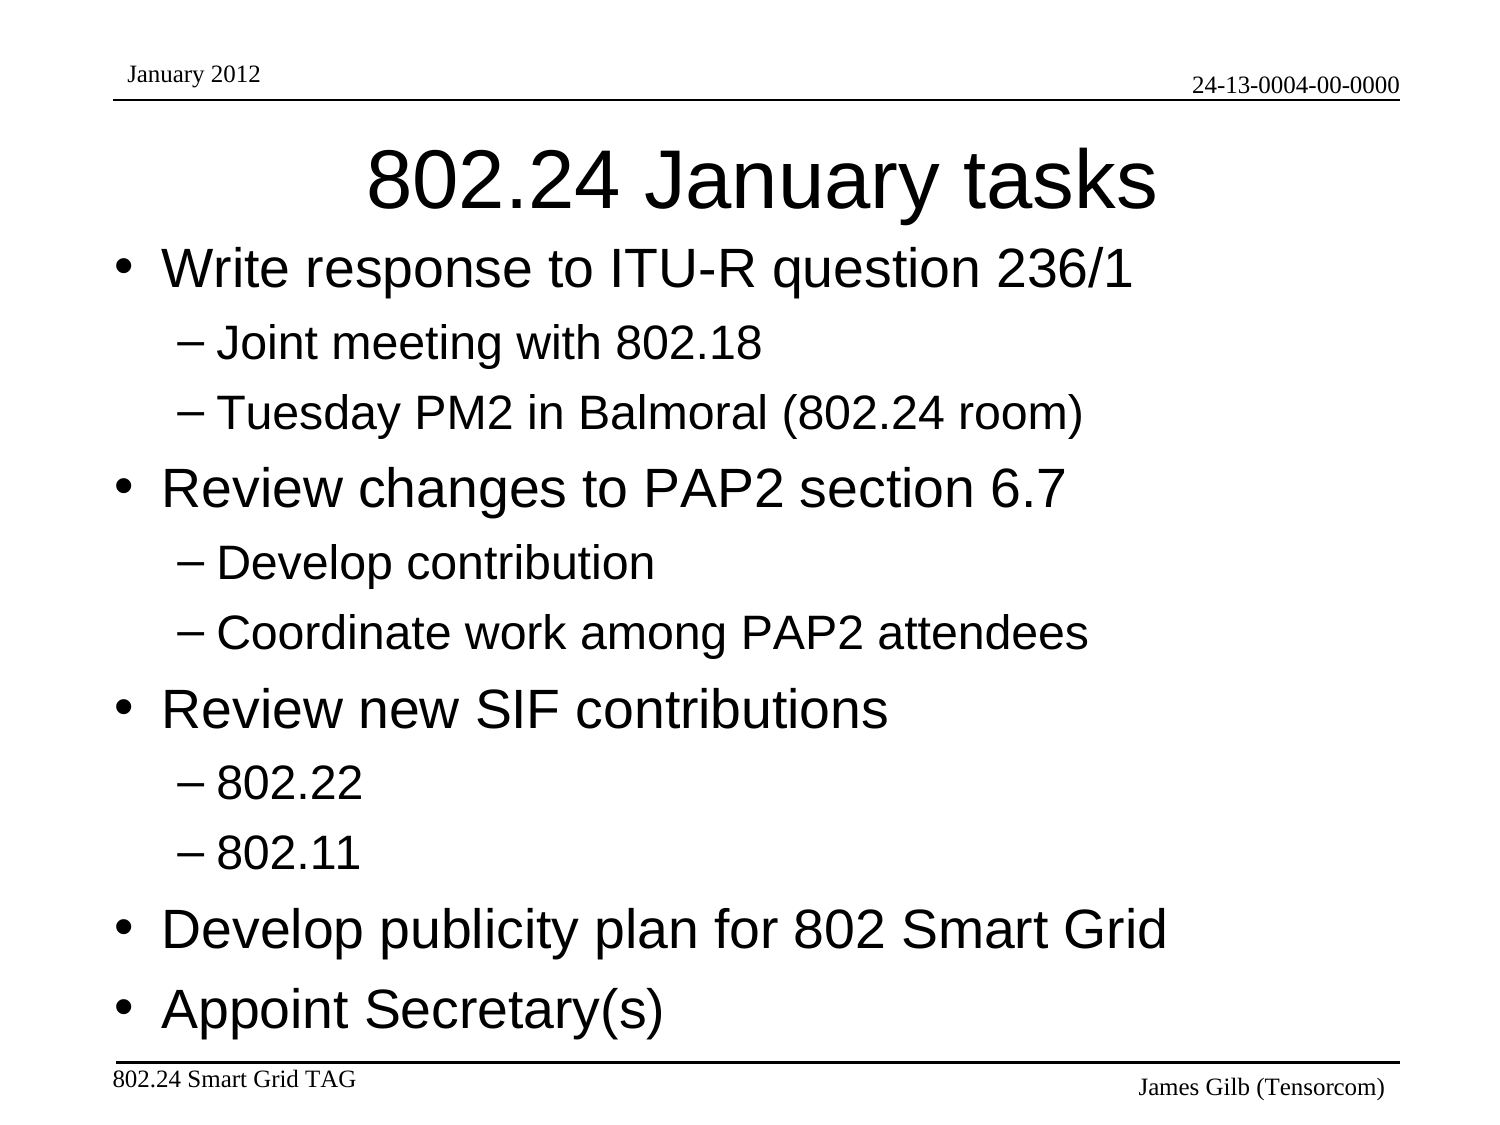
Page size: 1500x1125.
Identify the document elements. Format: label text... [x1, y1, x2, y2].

title 802.24 January tasks [125, 112, 1401, 238]
list Write response to ITU-R question 236/1 Joint meeting with 802.18 Tuesday PM2 in Balmoral (802.24 room) Review changes to PAP2 section 6.7 Develop contribution Coordinate work among PAP2 attendees Review new SIF contributions 802.22 802.11 Develop publicity plan for 802 Smart Grid Appoint Secretary(s) [99, 224, 1375, 1051]
